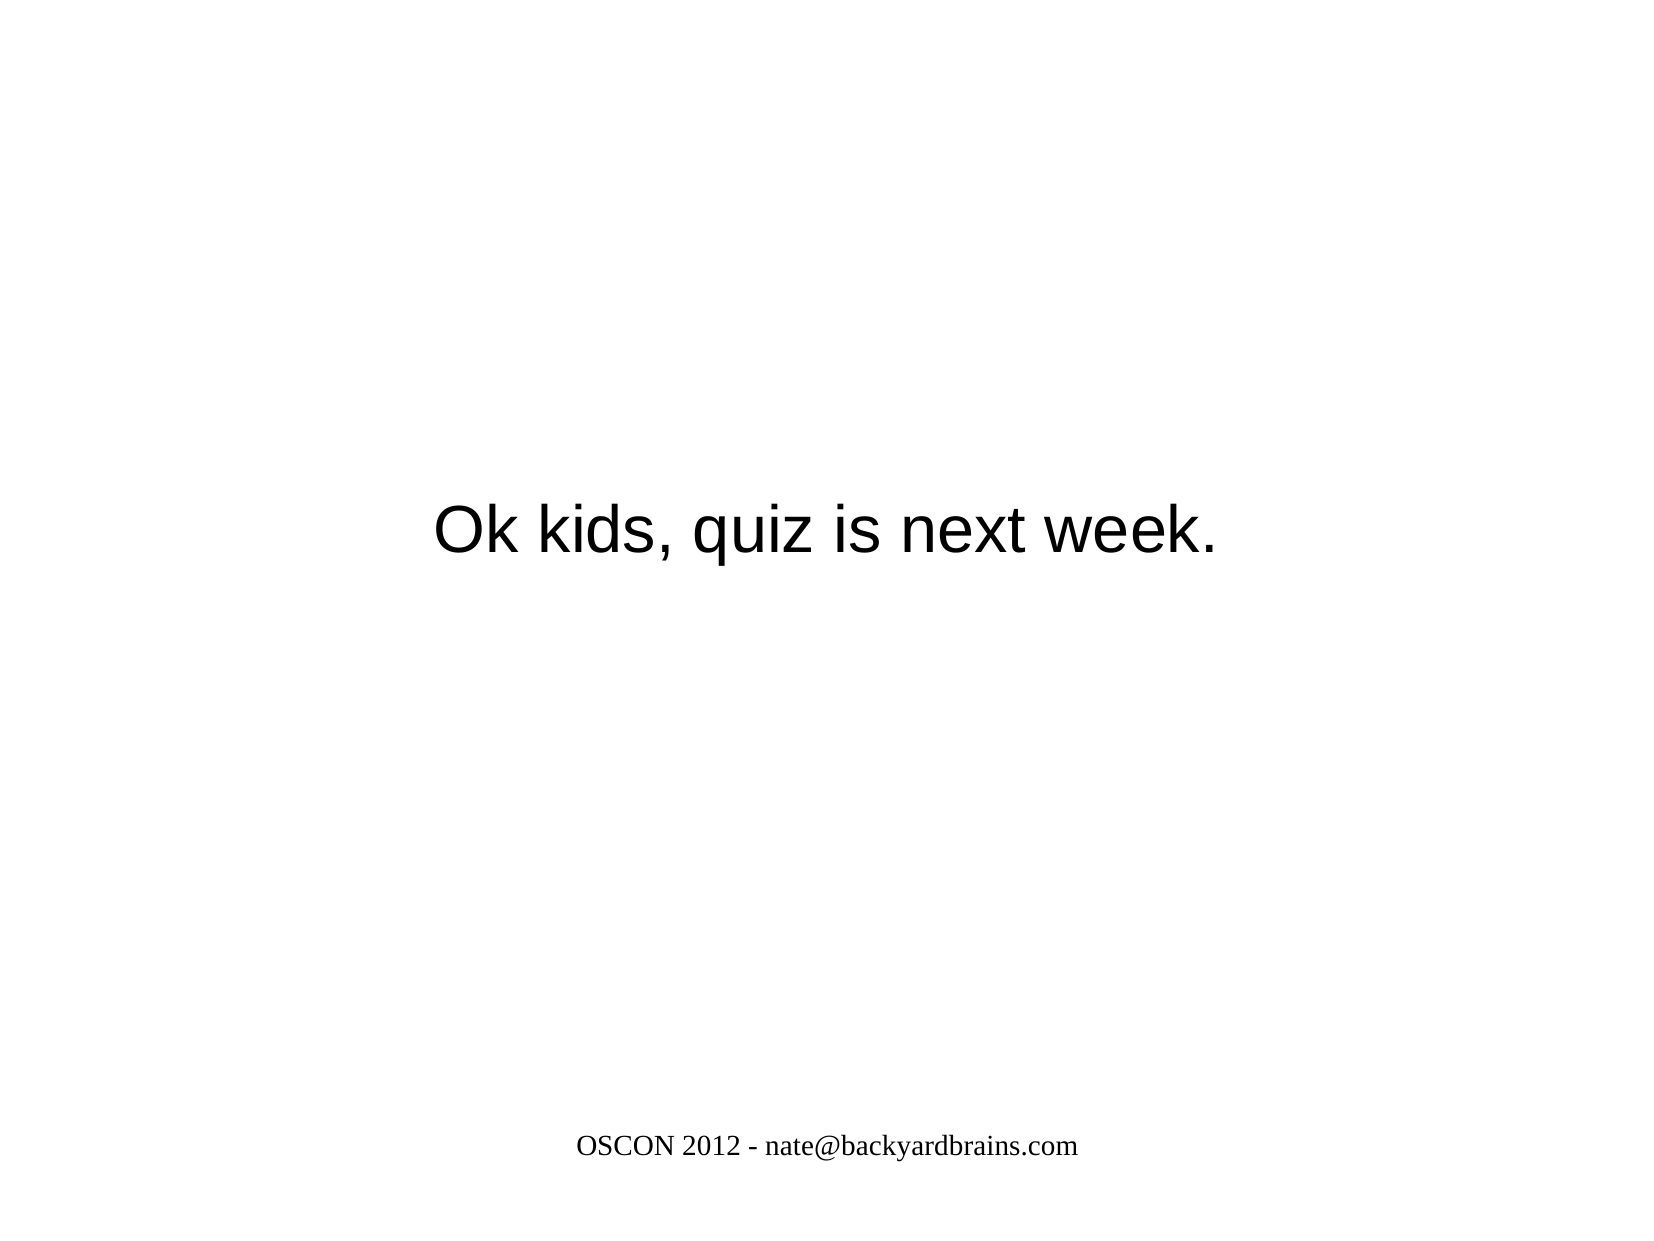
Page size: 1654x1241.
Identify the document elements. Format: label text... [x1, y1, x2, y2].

subtitle Ok kids, quiz is next week. [82, 49, 1571, 1010]
